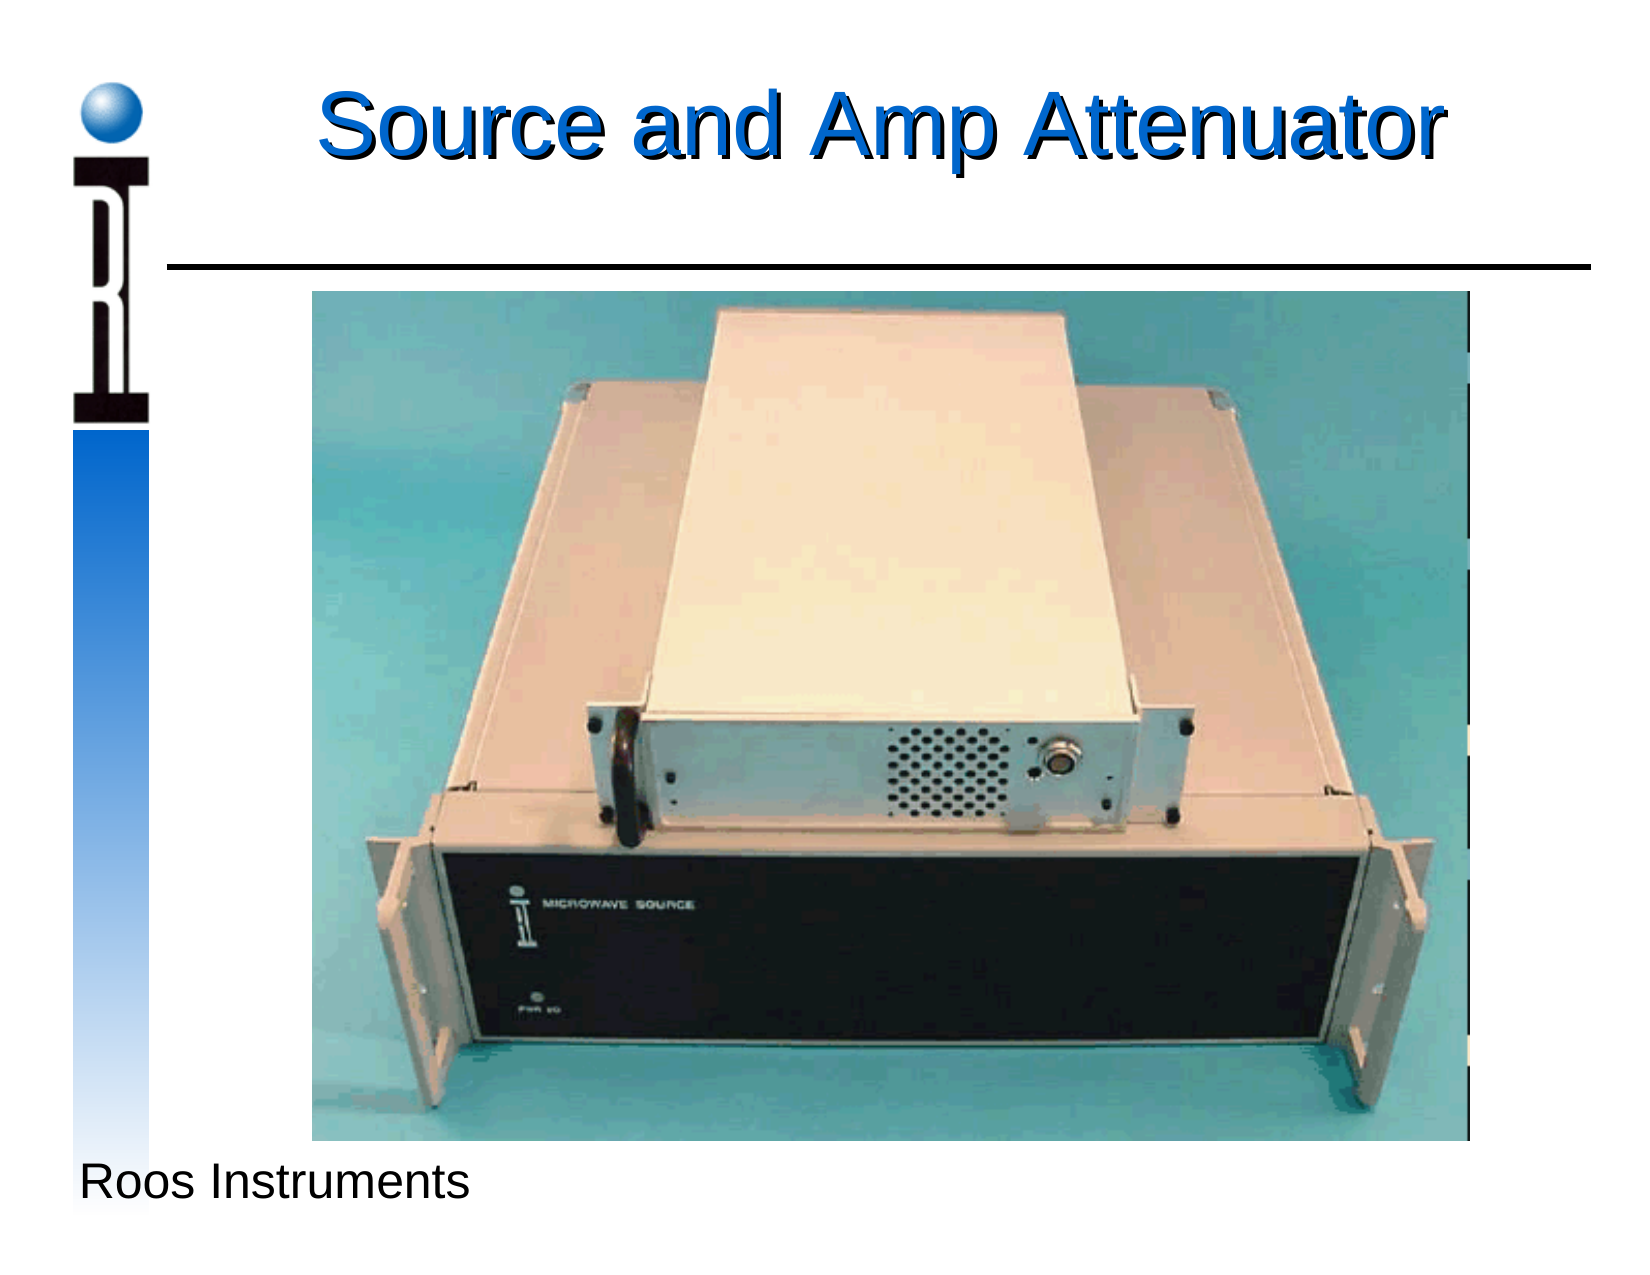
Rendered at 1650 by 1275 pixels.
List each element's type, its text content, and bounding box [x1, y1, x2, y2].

picture [69, 78, 154, 430]
title Source and Amp Attenuator [171, 59, 1591, 188]
picture [312, 291, 1470, 1141]
